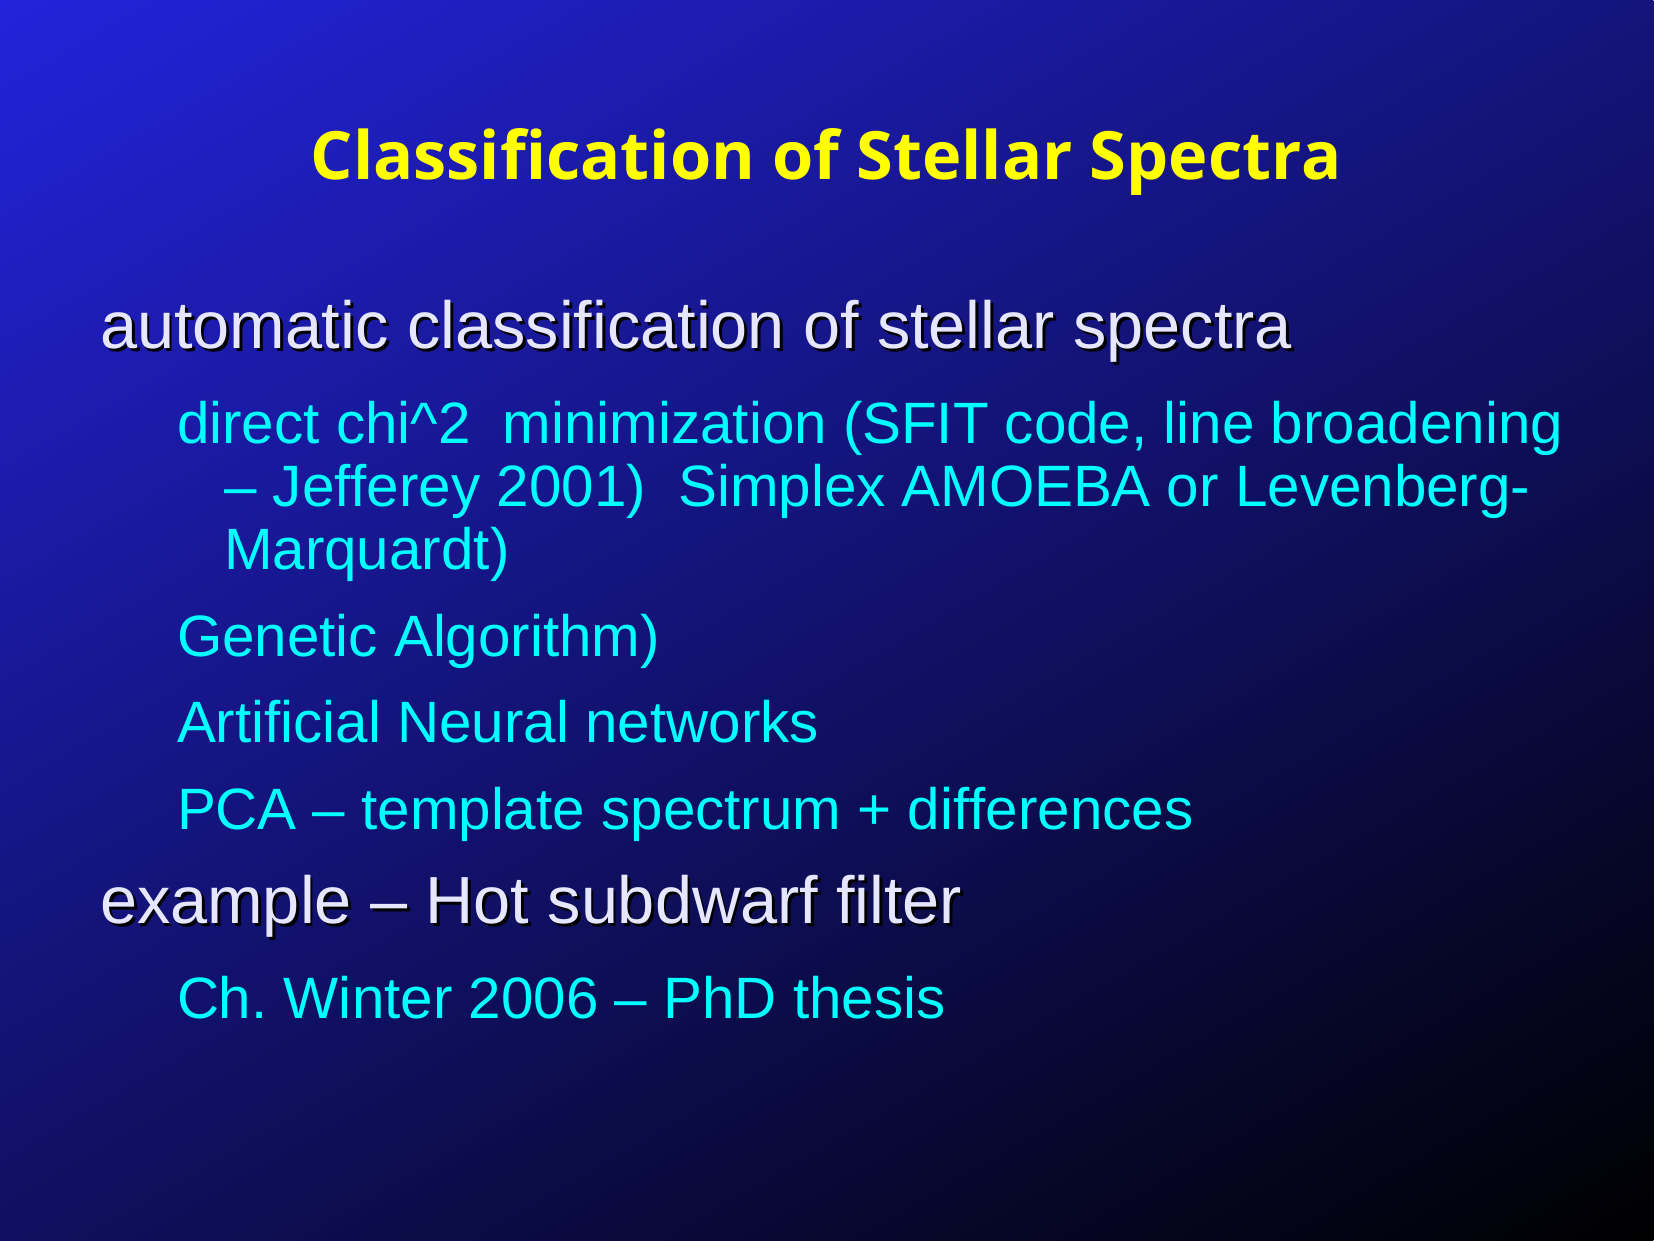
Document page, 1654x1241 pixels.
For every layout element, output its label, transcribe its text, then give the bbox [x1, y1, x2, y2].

title Classification of Stellar Spectra [82, 49, 1571, 257]
list automatic classification of stellar spectra direct chi^2 minimization (SFIT code, line broadening – Jefferey 2001) Simplex AMOEBA or Levenberg-Marquardt) Genetic Algorithm) Artificial Neural networks PCA – template spectrum + differences example – Hot subdwarf filter Ch. Winter 2006 – PhD thesis [82, 290, 1571, 1094]
